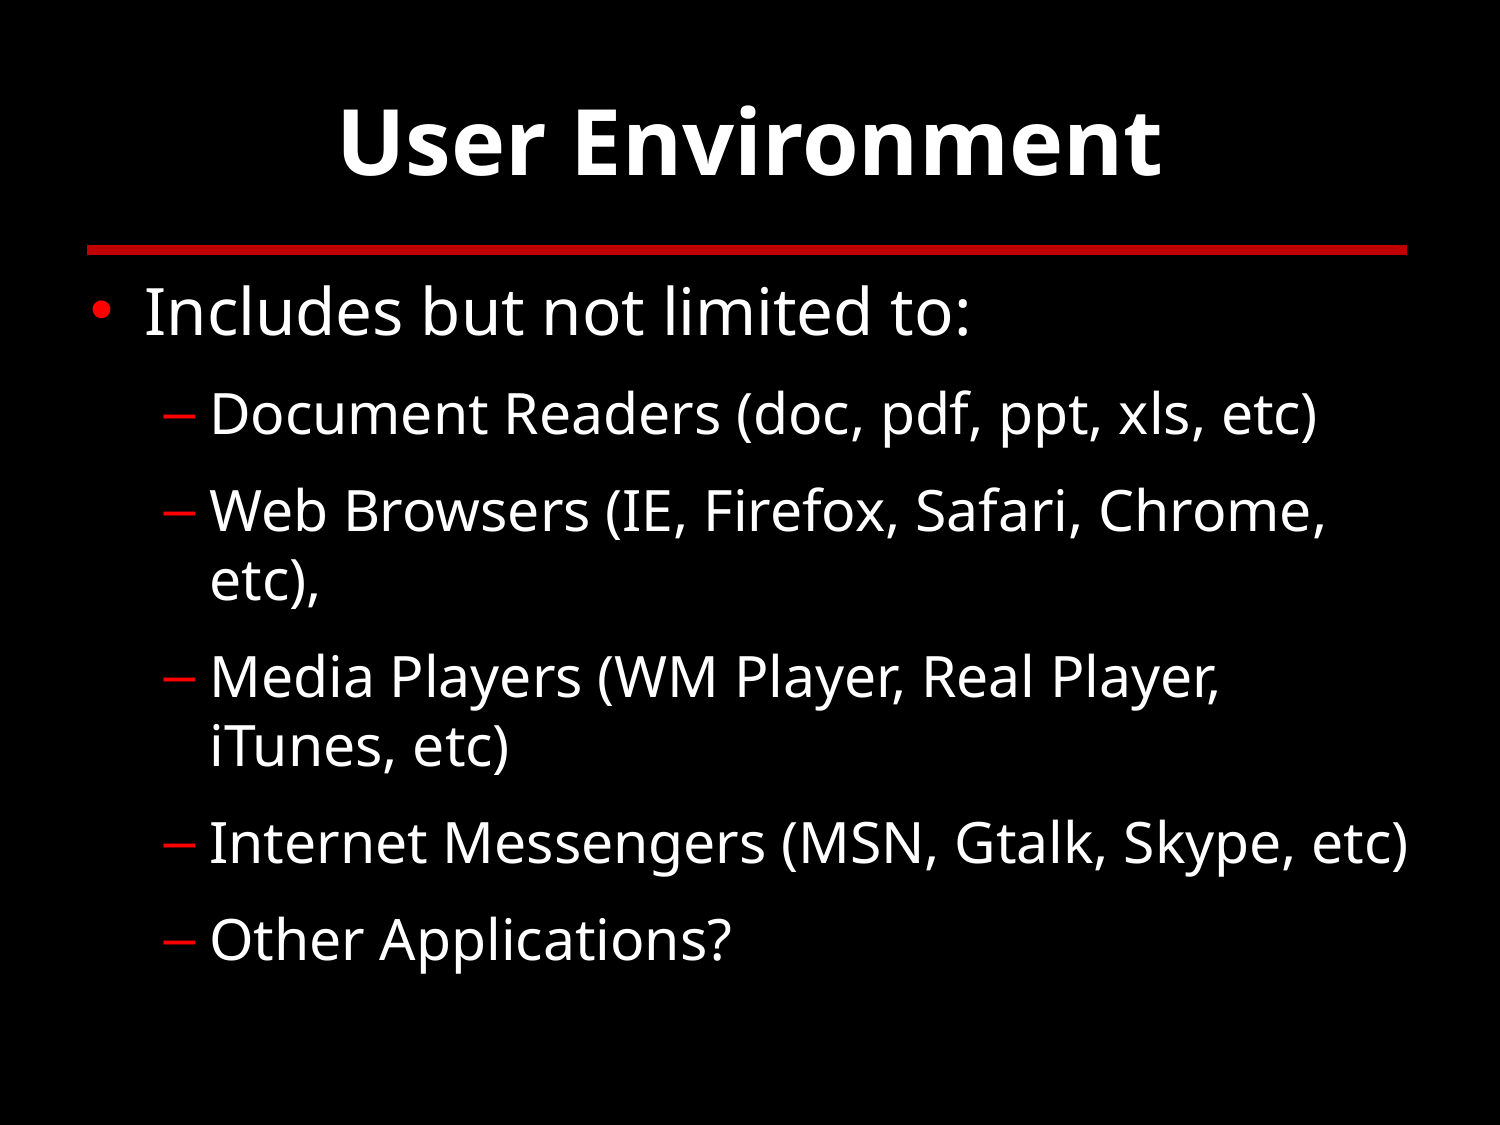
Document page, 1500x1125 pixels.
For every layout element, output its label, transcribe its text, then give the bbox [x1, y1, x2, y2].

title User Environment [75, 45, 1425, 233]
list Includes but not limited to: Document Readers (doc, pdf, ppt, xls, etc) Web Browsers (IE, Firefox, Safari, Chrome, etc), Media Players (WM Player, Real Player, iTunes, etc) Internet Messengers (MSN, Gtalk, Skype, etc) Other Applications? [75, 262, 1425, 1005]
